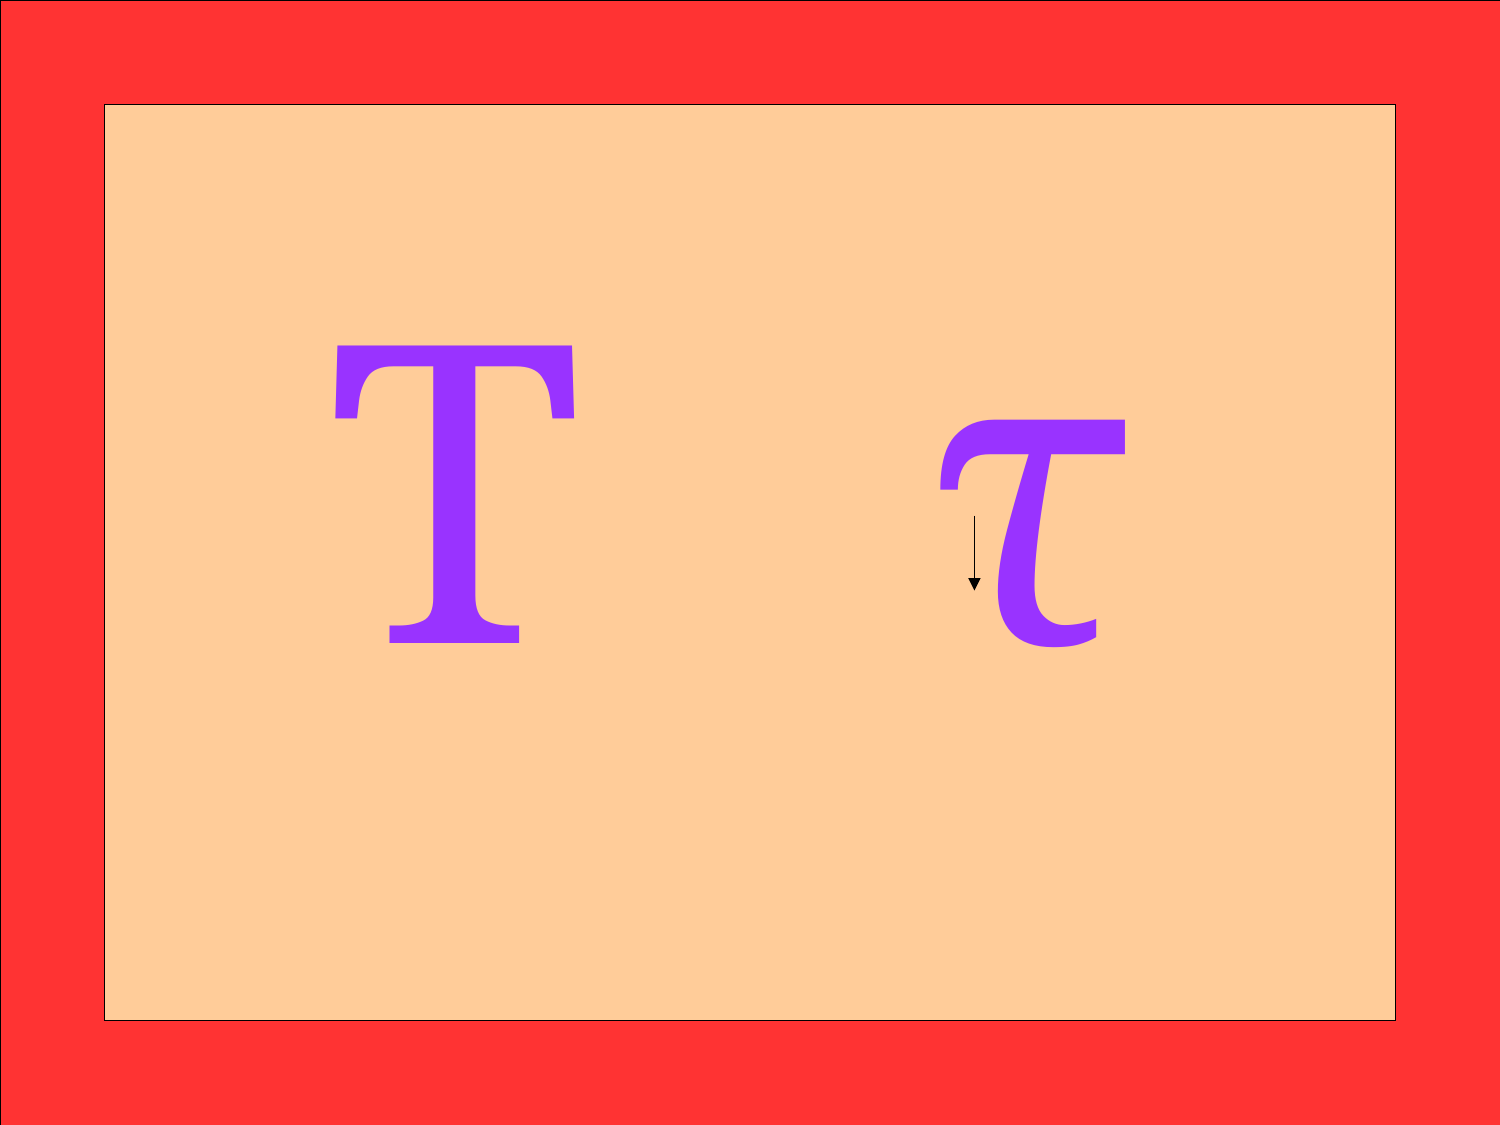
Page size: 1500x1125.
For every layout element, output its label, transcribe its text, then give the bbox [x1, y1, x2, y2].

text_box Τ τ [312, 190, 1174, 774]
text_box [0, 0, 1500, 1125]
